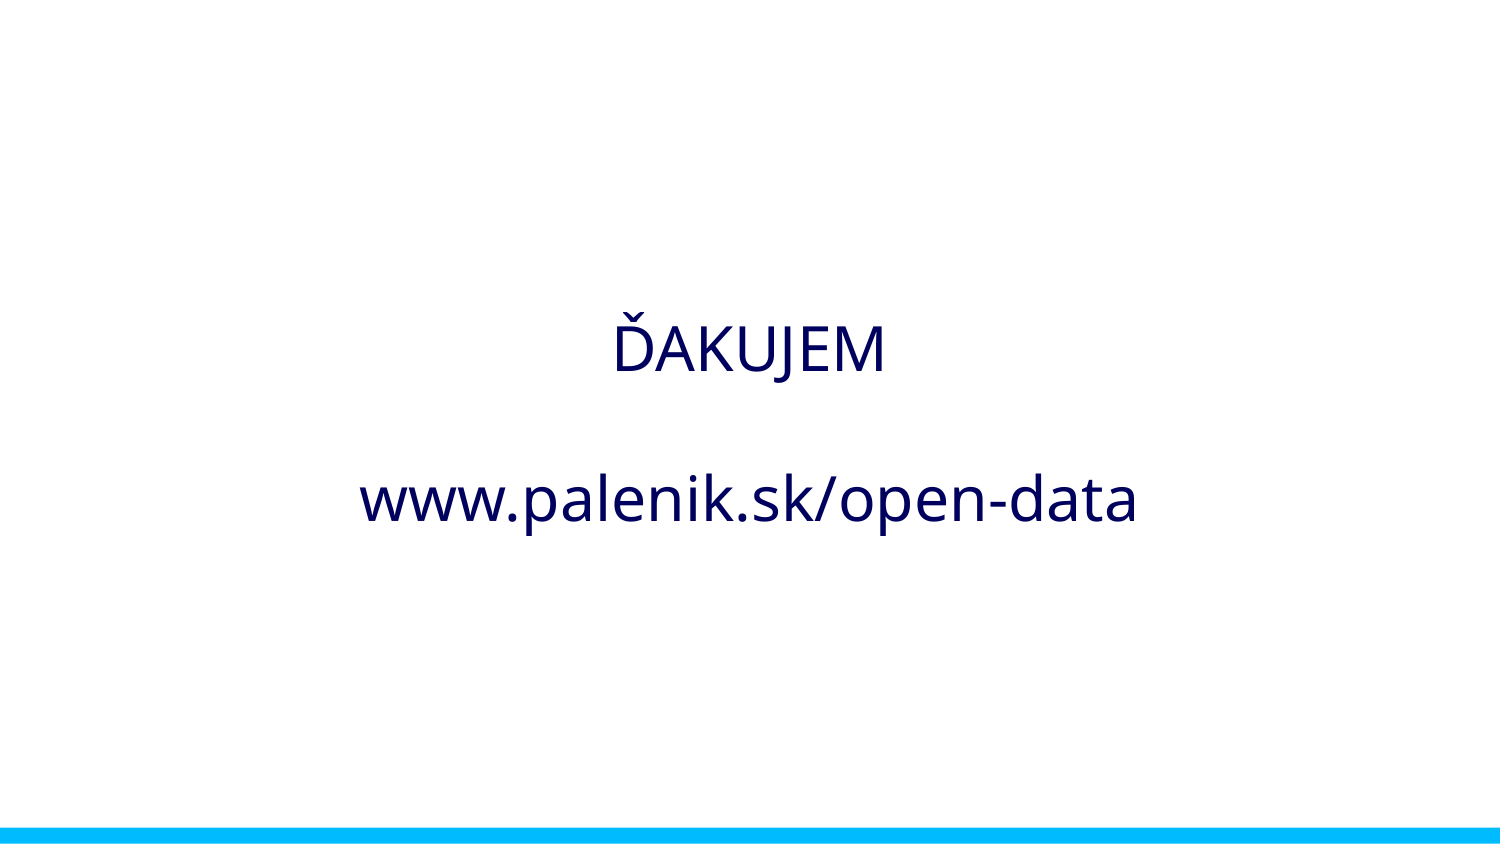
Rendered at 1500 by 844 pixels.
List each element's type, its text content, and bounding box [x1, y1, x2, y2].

title ĎAKUJEM www.palenik.sk/open-data [126, 296, 1374, 548]
